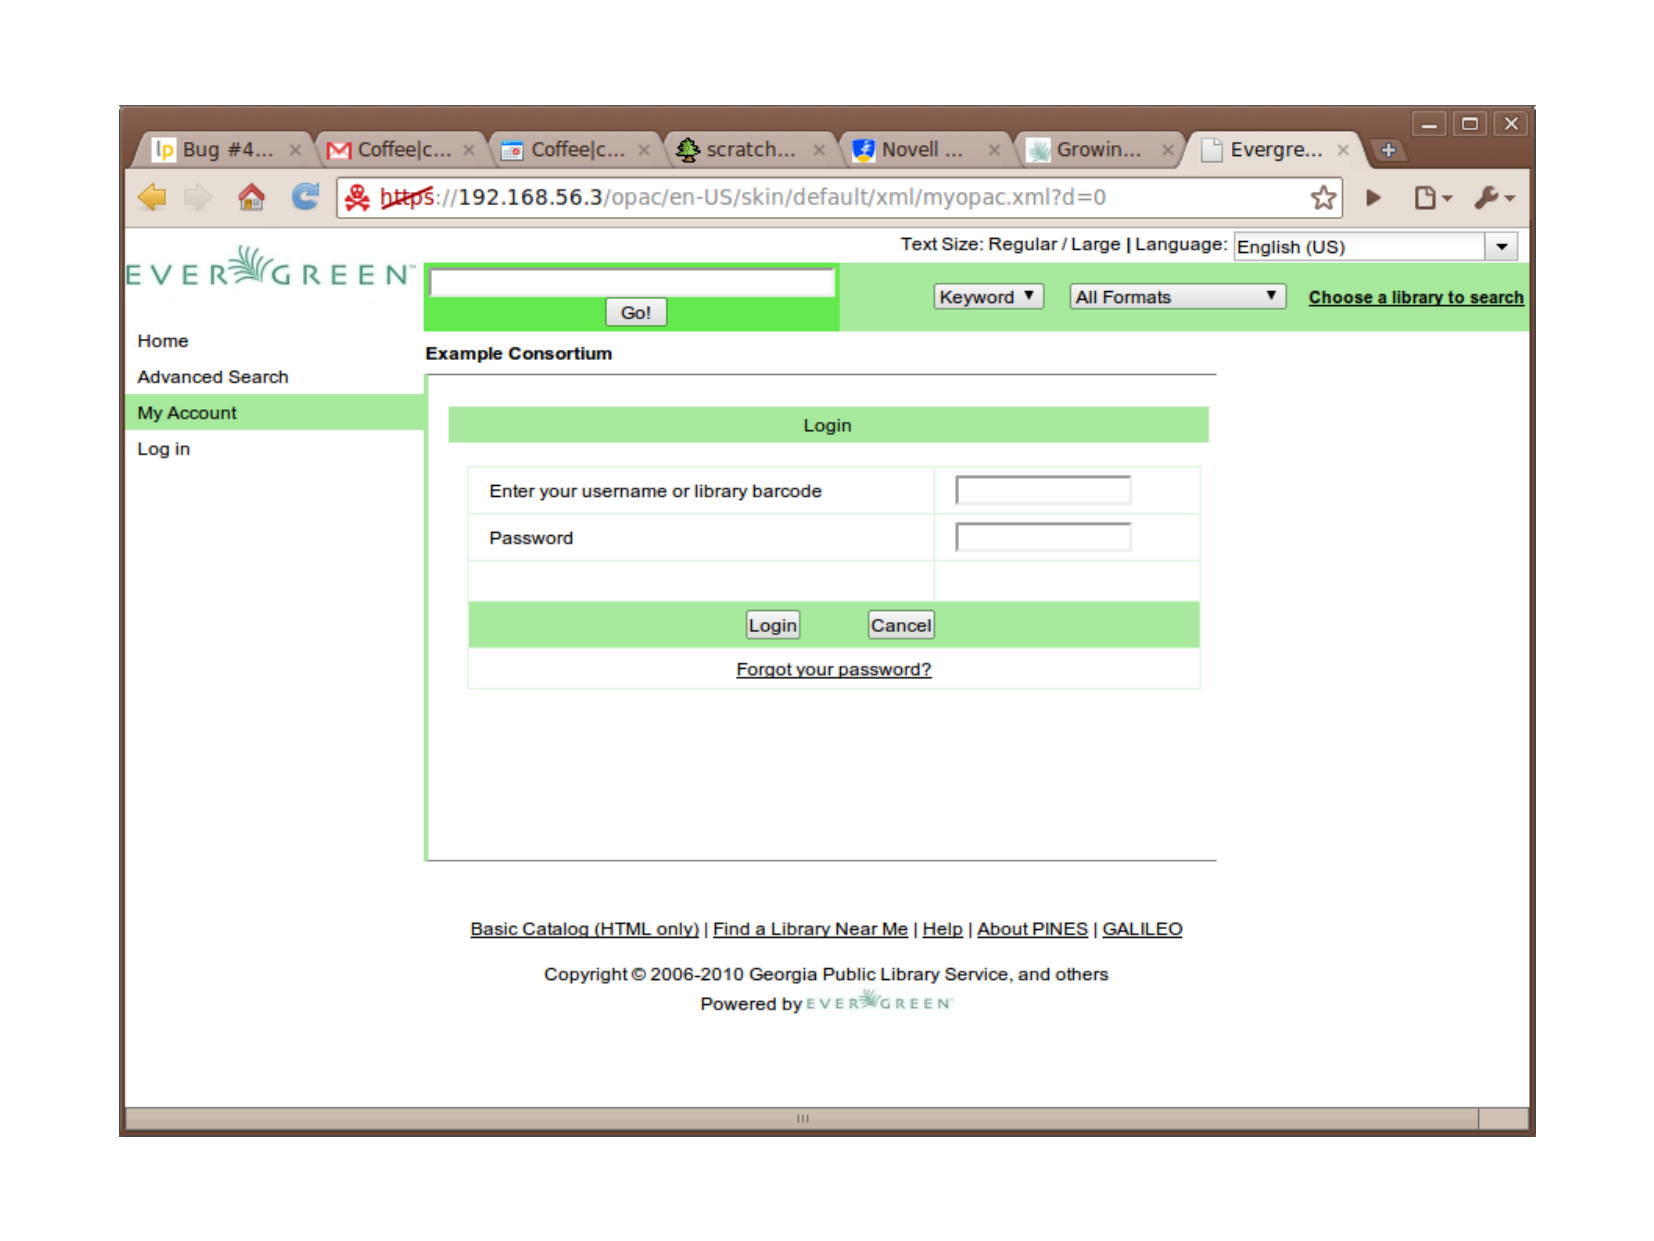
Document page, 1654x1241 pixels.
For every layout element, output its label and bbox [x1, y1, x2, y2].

picture [119, 105, 1536, 1137]
